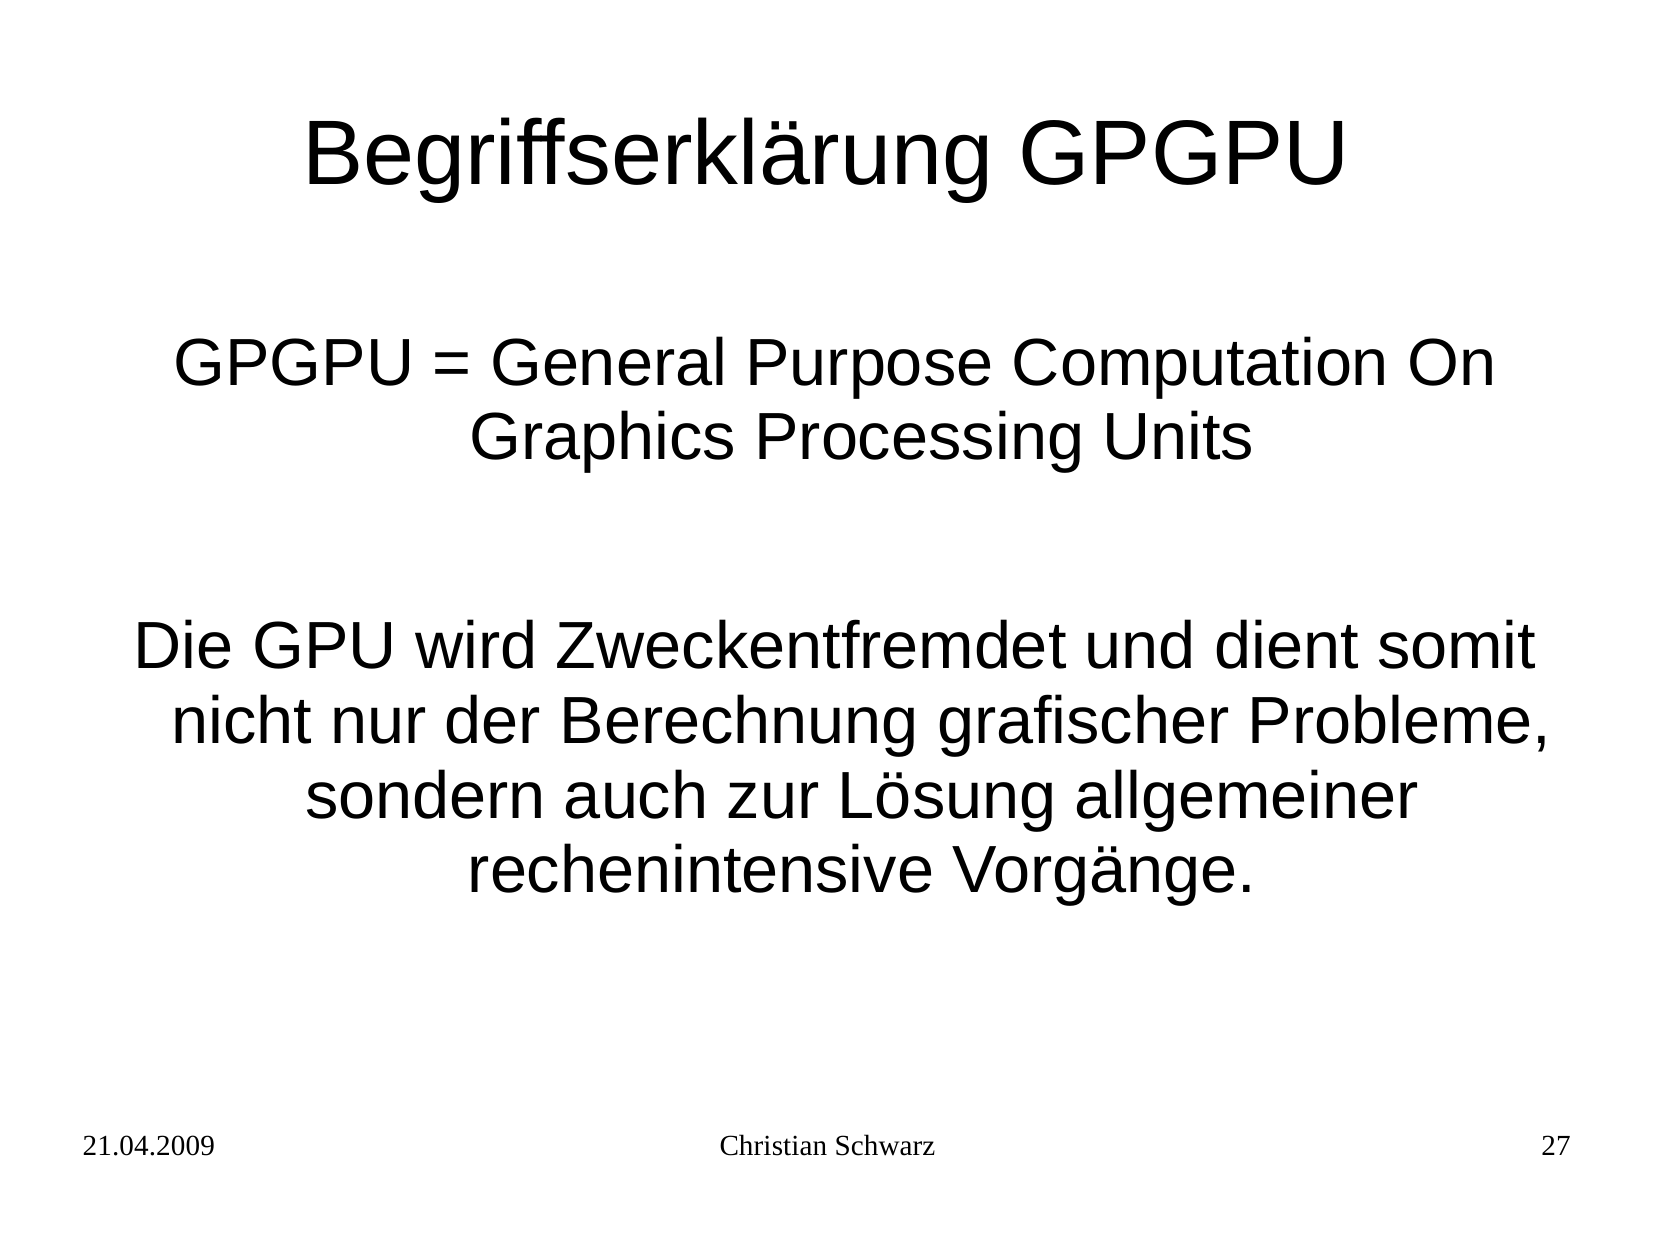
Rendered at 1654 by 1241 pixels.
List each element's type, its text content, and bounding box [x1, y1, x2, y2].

title Begriffserklärung GPGPU [82, 49, 1571, 257]
list GPGPU = General Purpose Computation On Graphics Processing Units Die GPU wird Zweckentfremdet und dient somit nicht nur der Berechnung grafischer Probleme, sondern auch zur Lösung allgemeiner rechenintensive Vorgänge. [82, 324, 1571, 1094]
